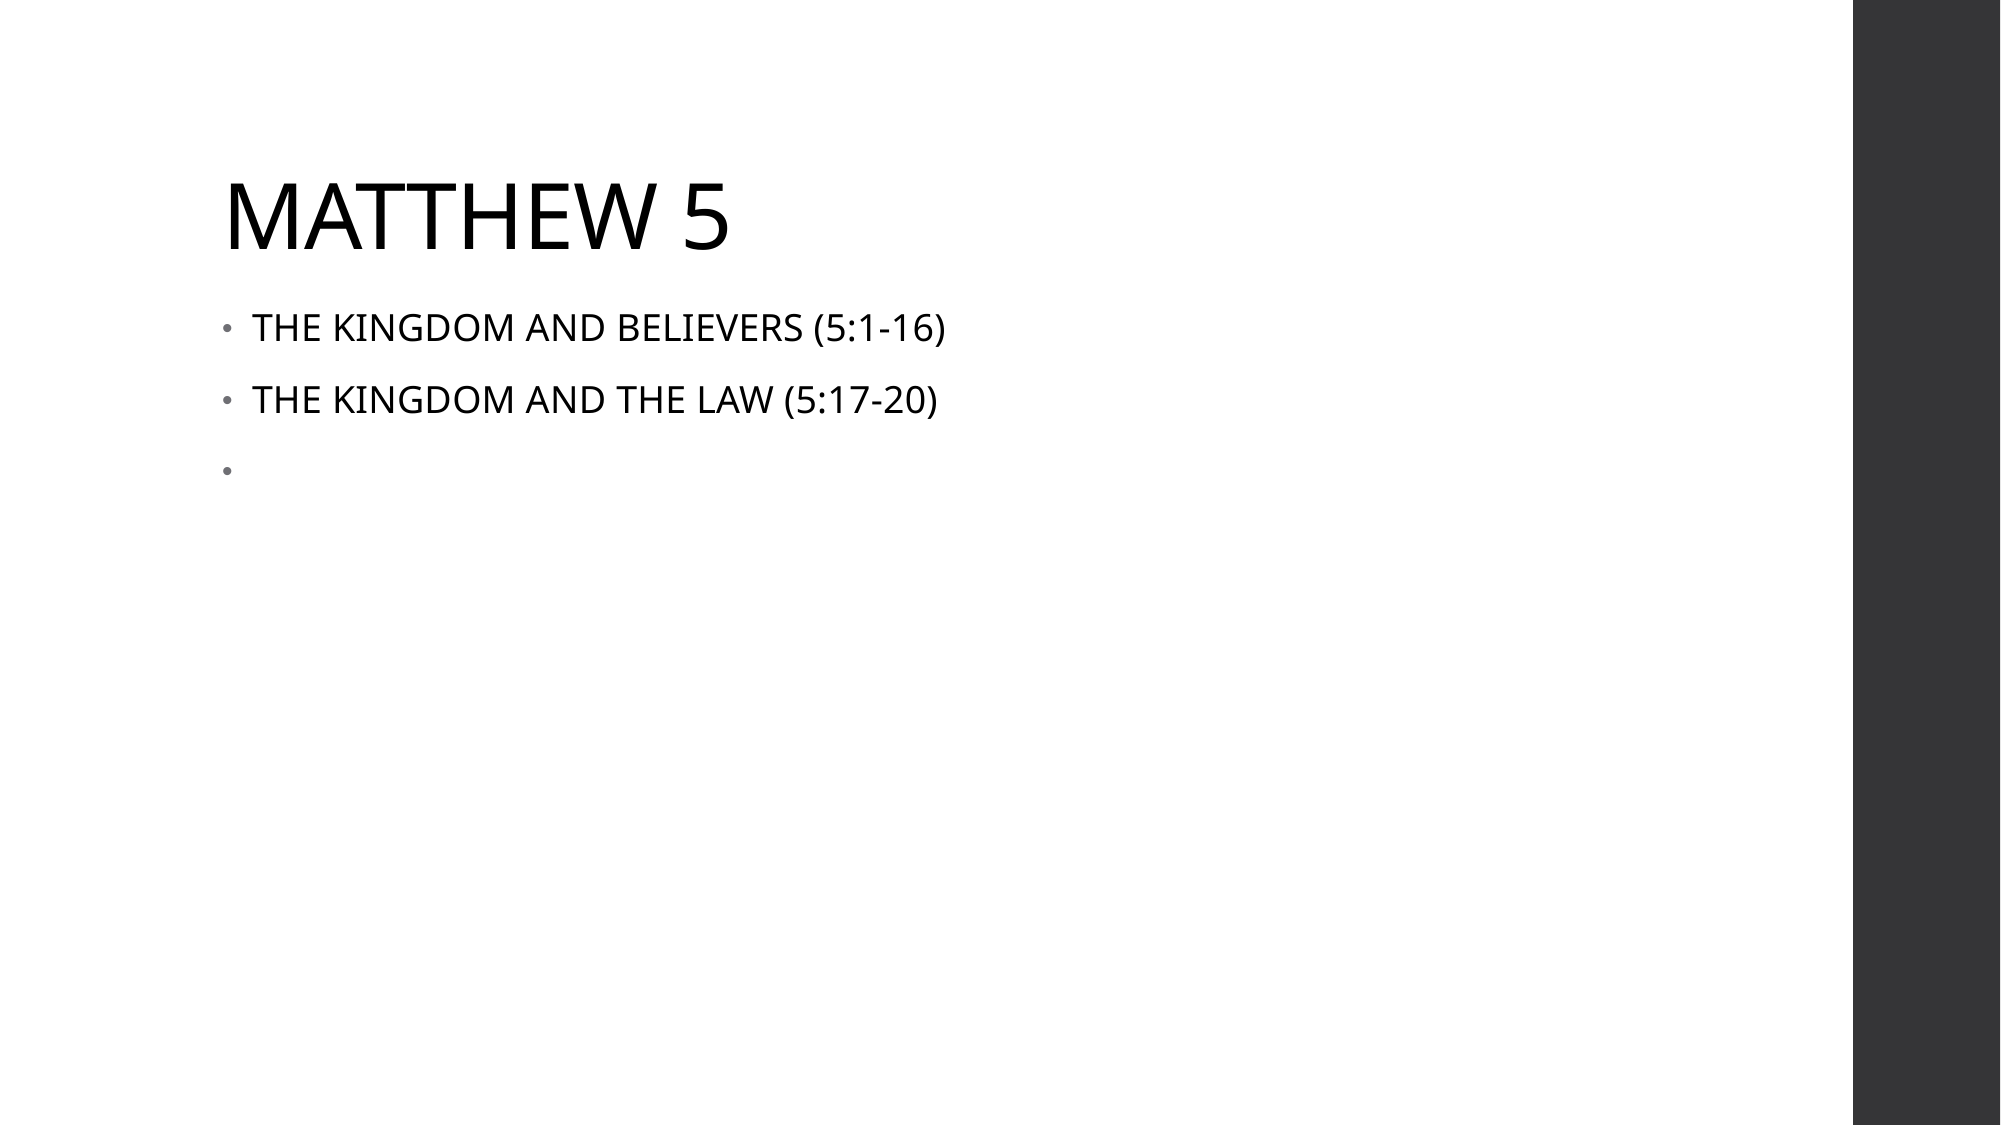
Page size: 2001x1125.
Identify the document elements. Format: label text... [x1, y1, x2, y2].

list THE KINGDOM AND BELIEVERS (5:1-16) THE KINGDOM AND THE LAW (5:17-20) [206, 299, 1617, 1014]
title MATTHEW 5 [206, 60, 1797, 278]
